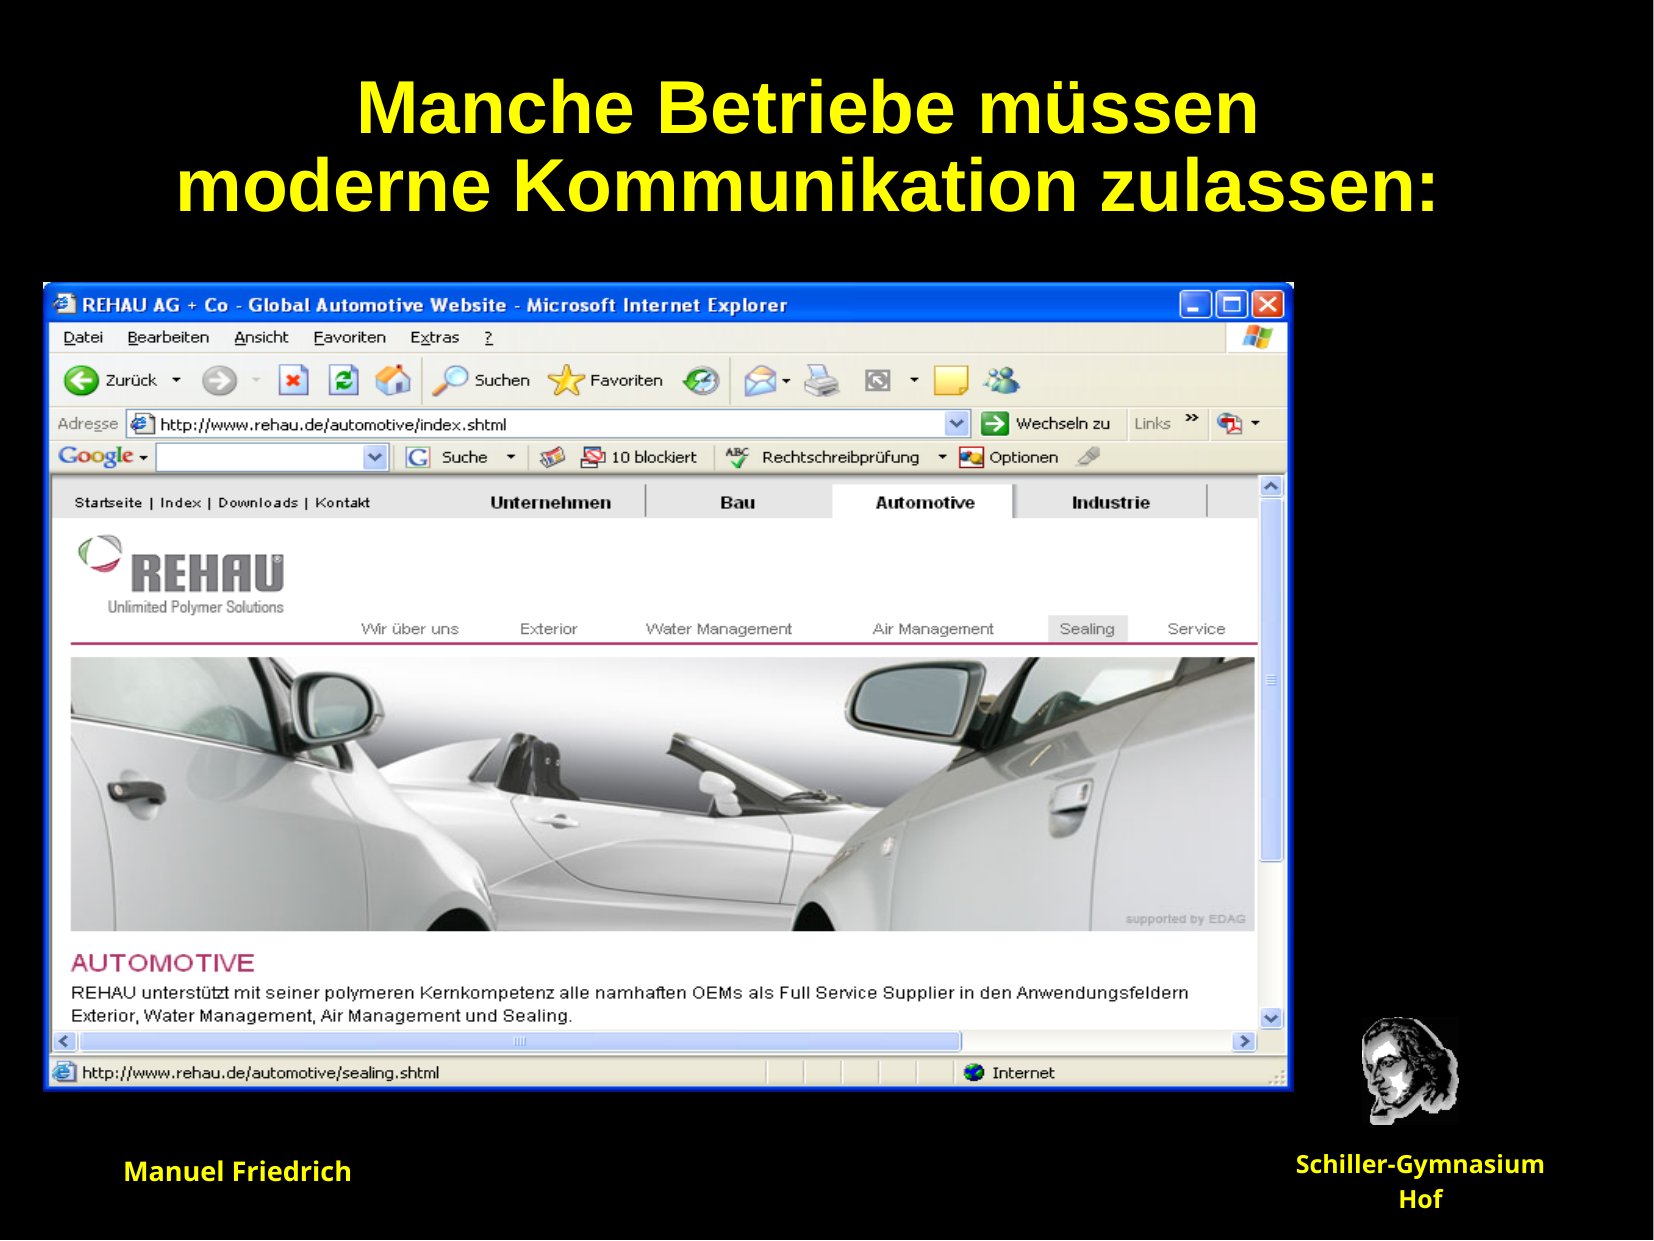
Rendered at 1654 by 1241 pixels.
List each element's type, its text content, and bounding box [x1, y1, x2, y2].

text_box Manche Betriebe müssen moderne Kommunikation zulassen: [175, 71, 1443, 315]
picture [43, 282, 1294, 1092]
text_box Schiller-Gymnasium Hof [1295, 1145, 1546, 1216]
text_box Manuel Friedrich [123, 1151, 353, 1191]
picture [1362, 1017, 1459, 1126]
